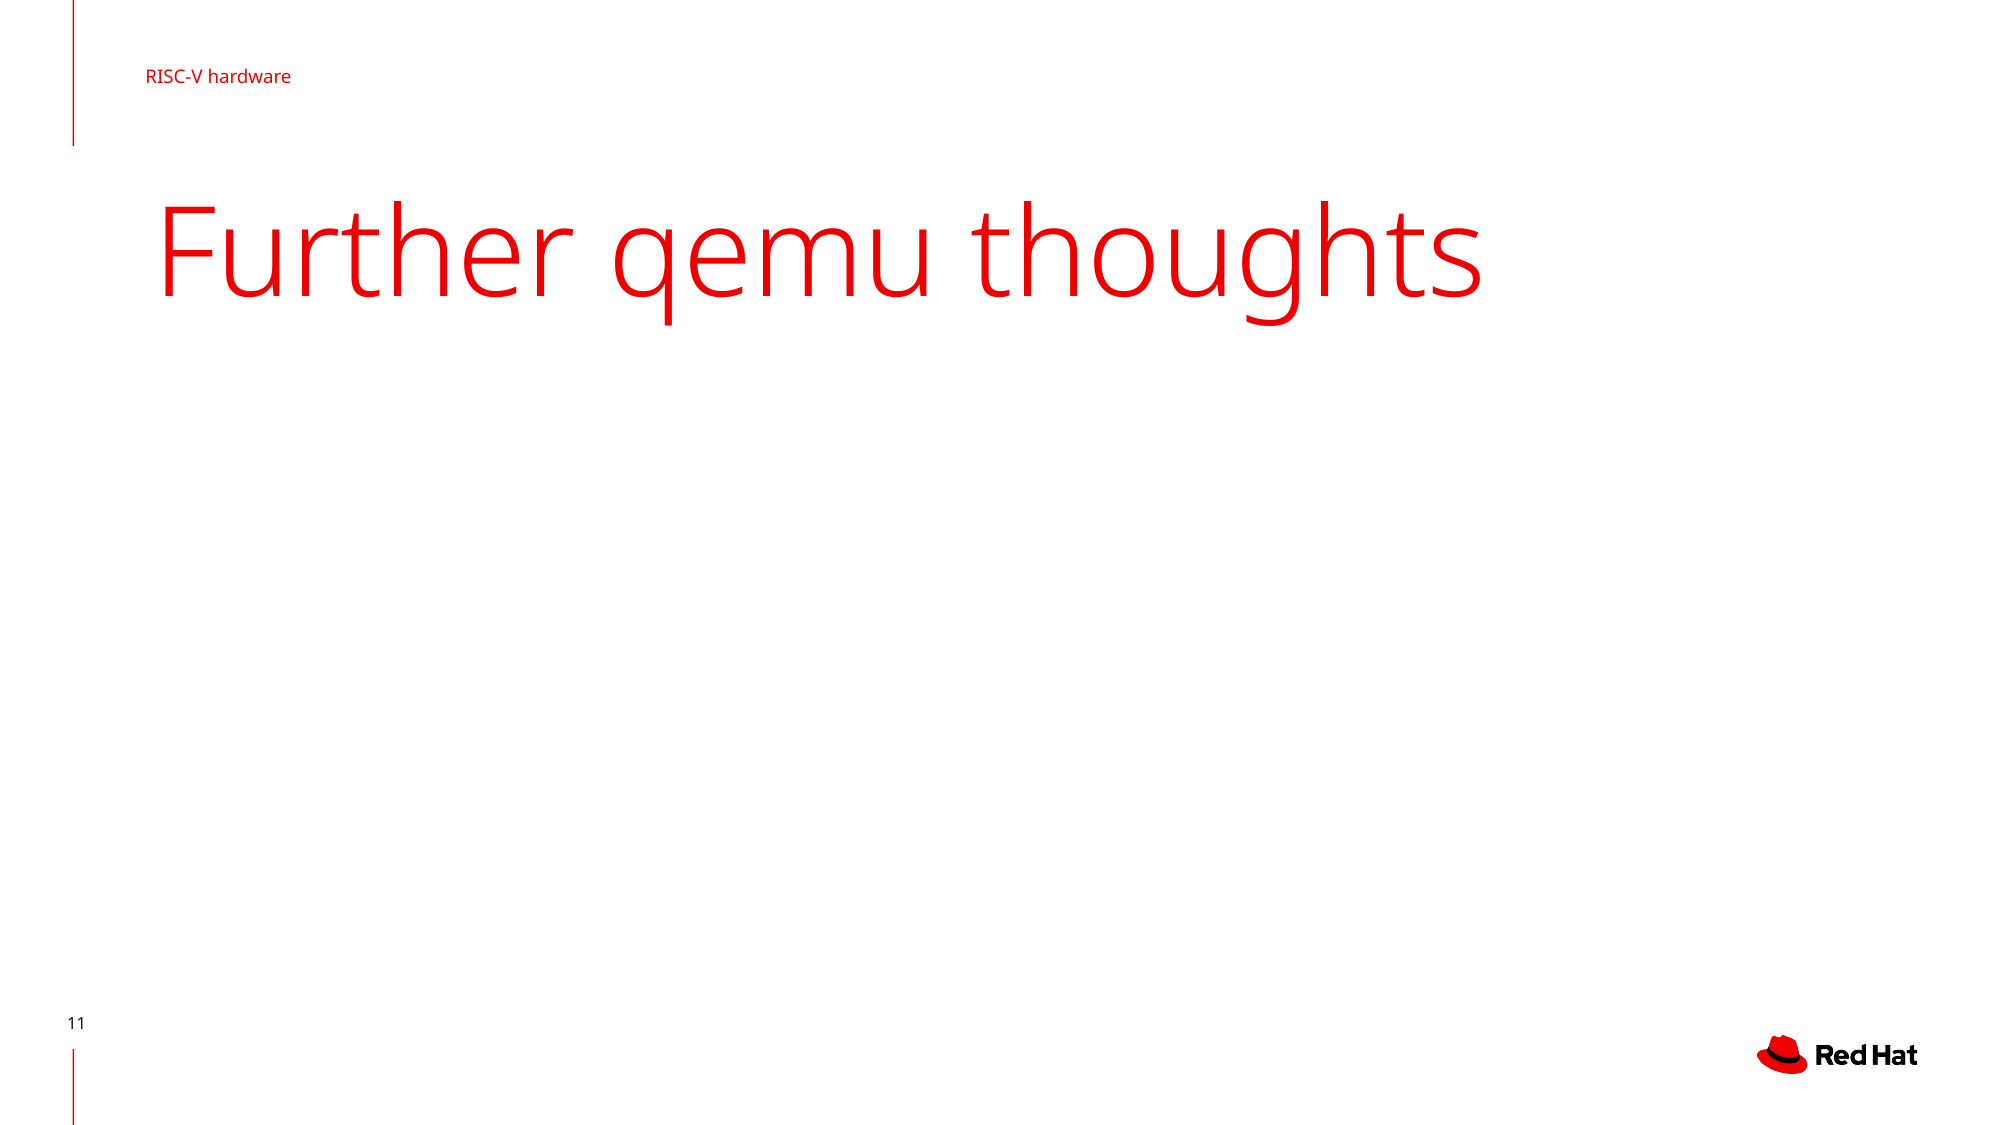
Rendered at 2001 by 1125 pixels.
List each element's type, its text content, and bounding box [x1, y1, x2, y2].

picture [1757, 1035, 1918, 1074]
title Further qemu thoughts [81, 156, 1747, 370]
text_box RISC-V hardware [73, 9, 918, 144]
